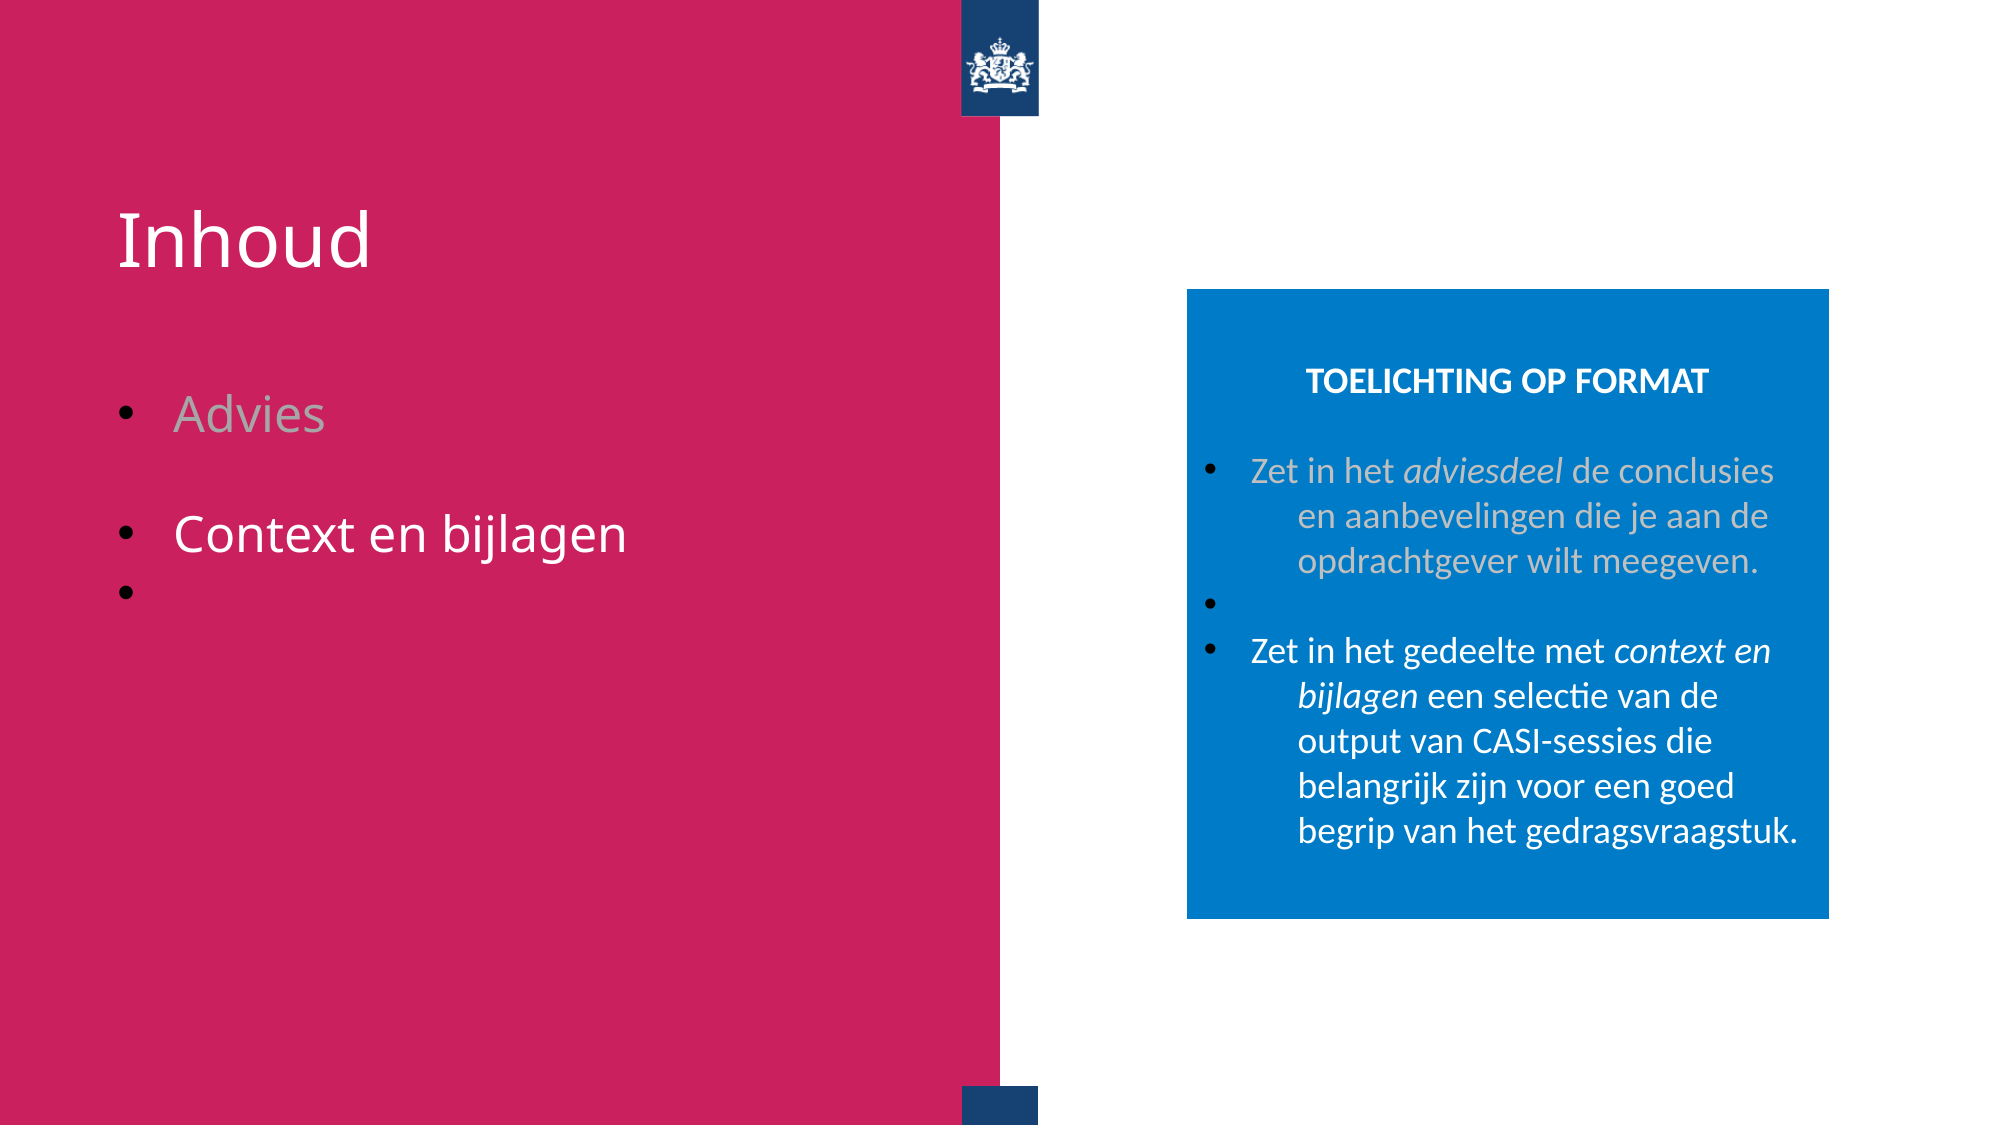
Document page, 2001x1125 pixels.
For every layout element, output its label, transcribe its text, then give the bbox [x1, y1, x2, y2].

text_box Inhoud Advies Context en bijlagen [102, 184, 965, 736]
text_box TOELICHTING OP FORMAT Zet in het adviesdeel de conclusies en aanbevelingen die je aan de opdrachtgever wilt meegeven. Zet in het gedeelte met context en bijlagen een selectie van de output van CASI-sessies die belangrijk zijn voor een goed begrip van het gedragsvraagstuk. [1189, 291, 1827, 917]
